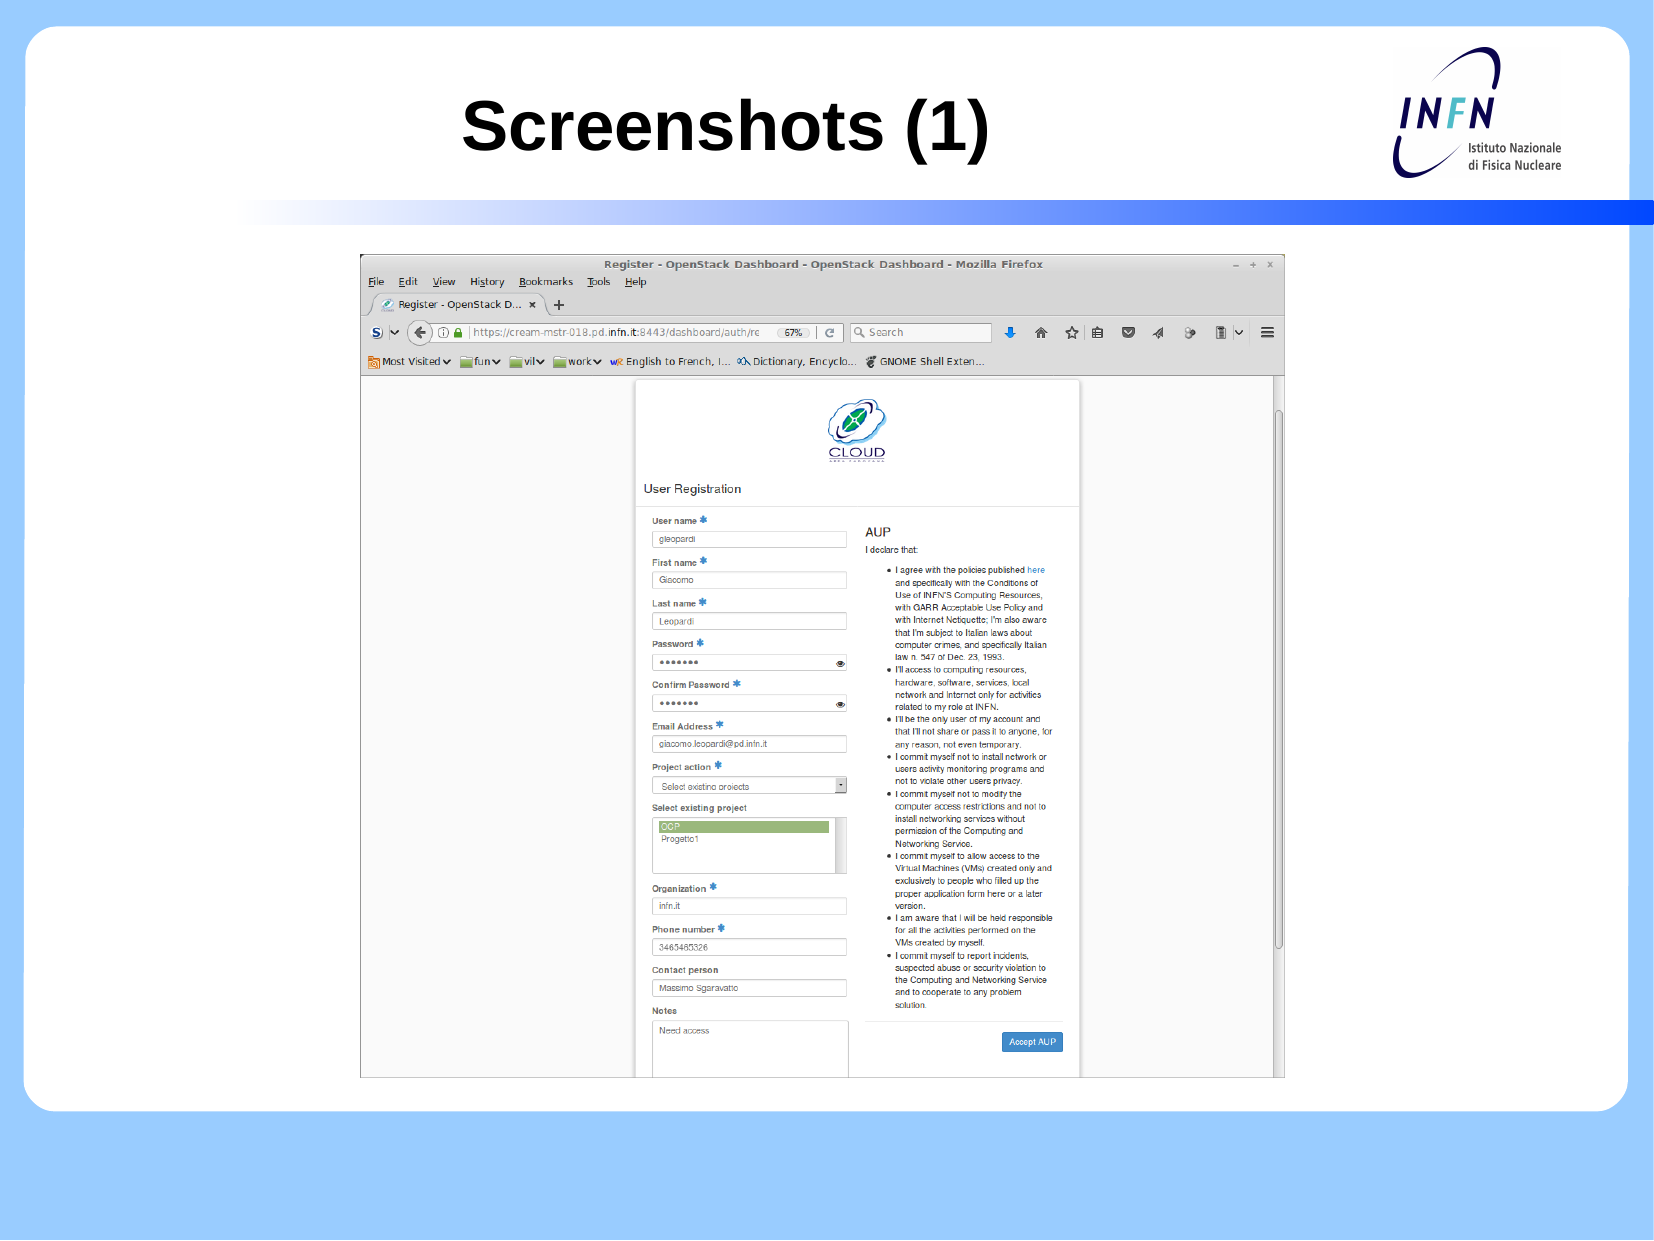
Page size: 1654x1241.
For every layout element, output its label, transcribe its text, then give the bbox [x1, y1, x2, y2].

picture [360, 254, 1285, 1078]
text_box Screenshots (1) [82, 46, 1370, 199]
picture [1393, 47, 1561, 178]
